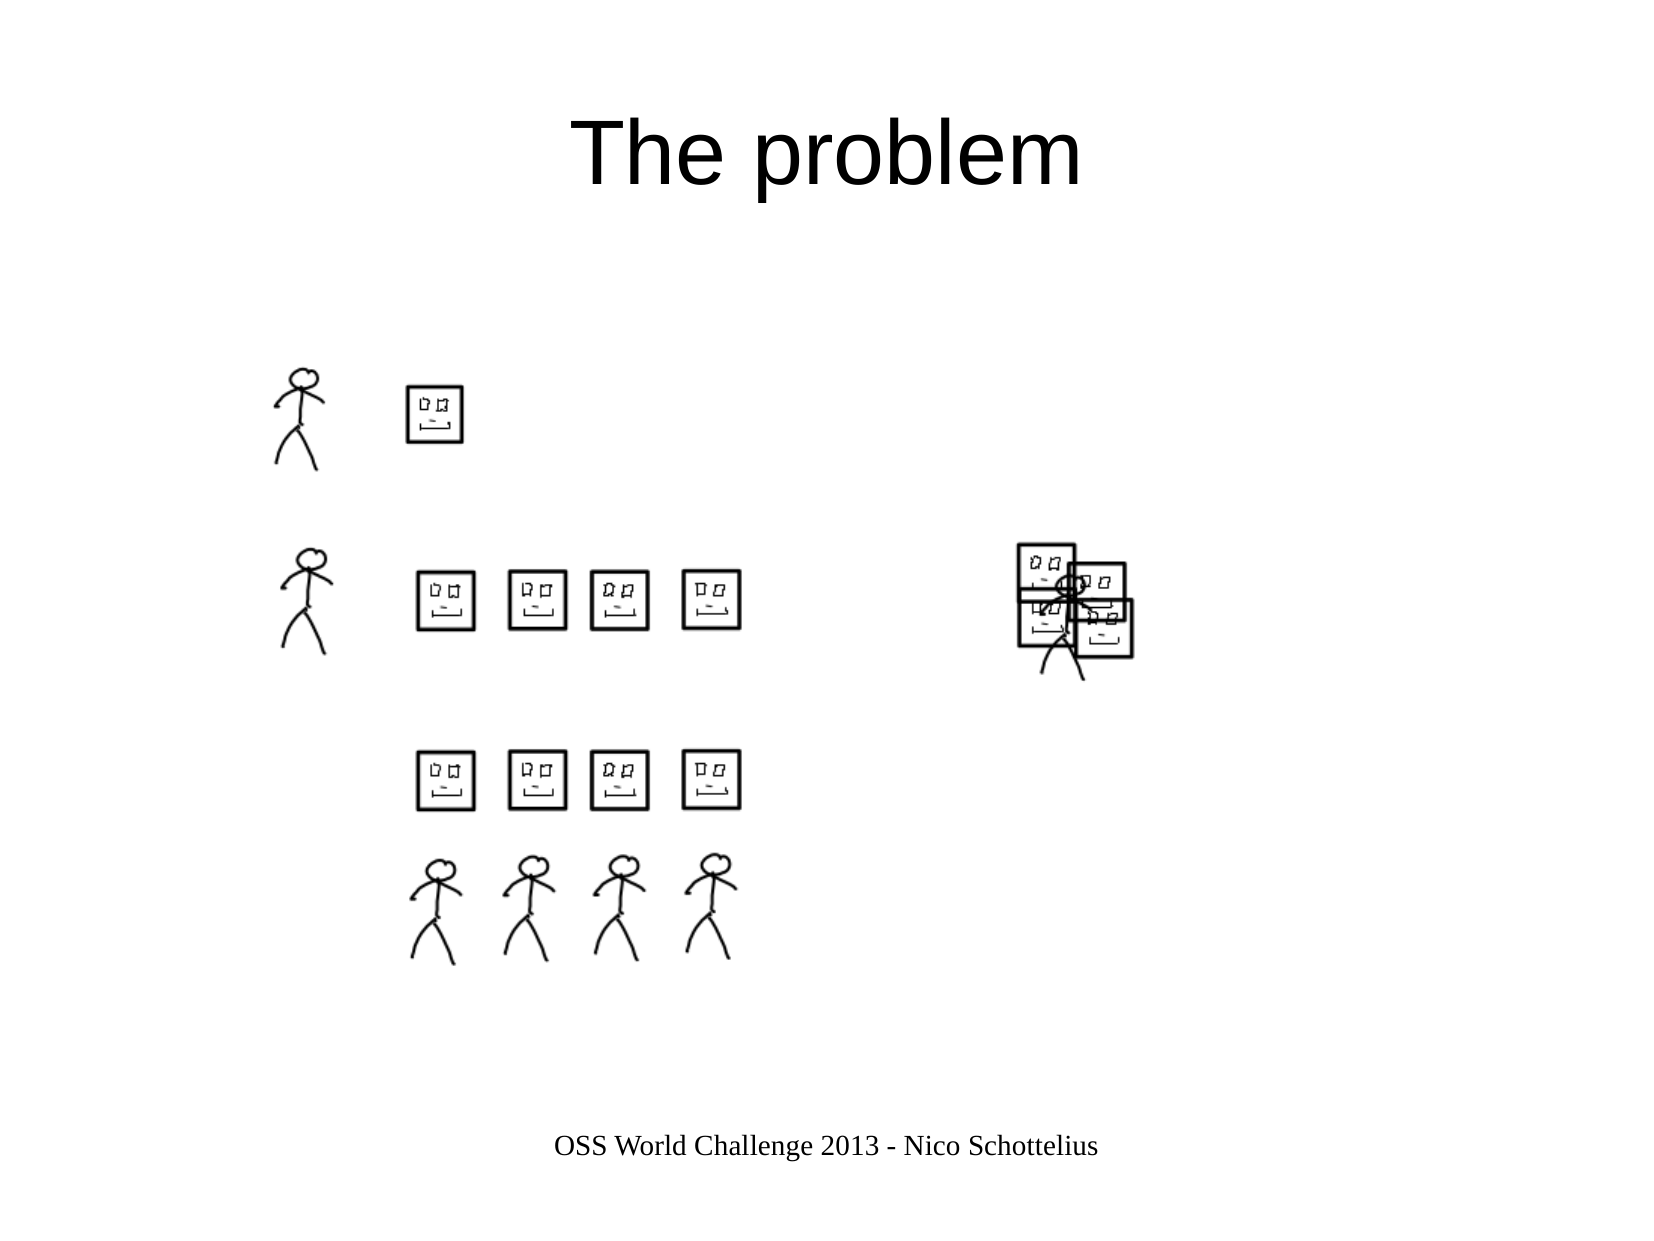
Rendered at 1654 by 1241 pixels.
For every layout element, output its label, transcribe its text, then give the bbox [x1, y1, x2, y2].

picture [960, 509, 1186, 696]
picture [366, 704, 811, 991]
picture [240, 524, 811, 686]
title The problem [82, 49, 1571, 257]
picture [210, 320, 525, 496]
